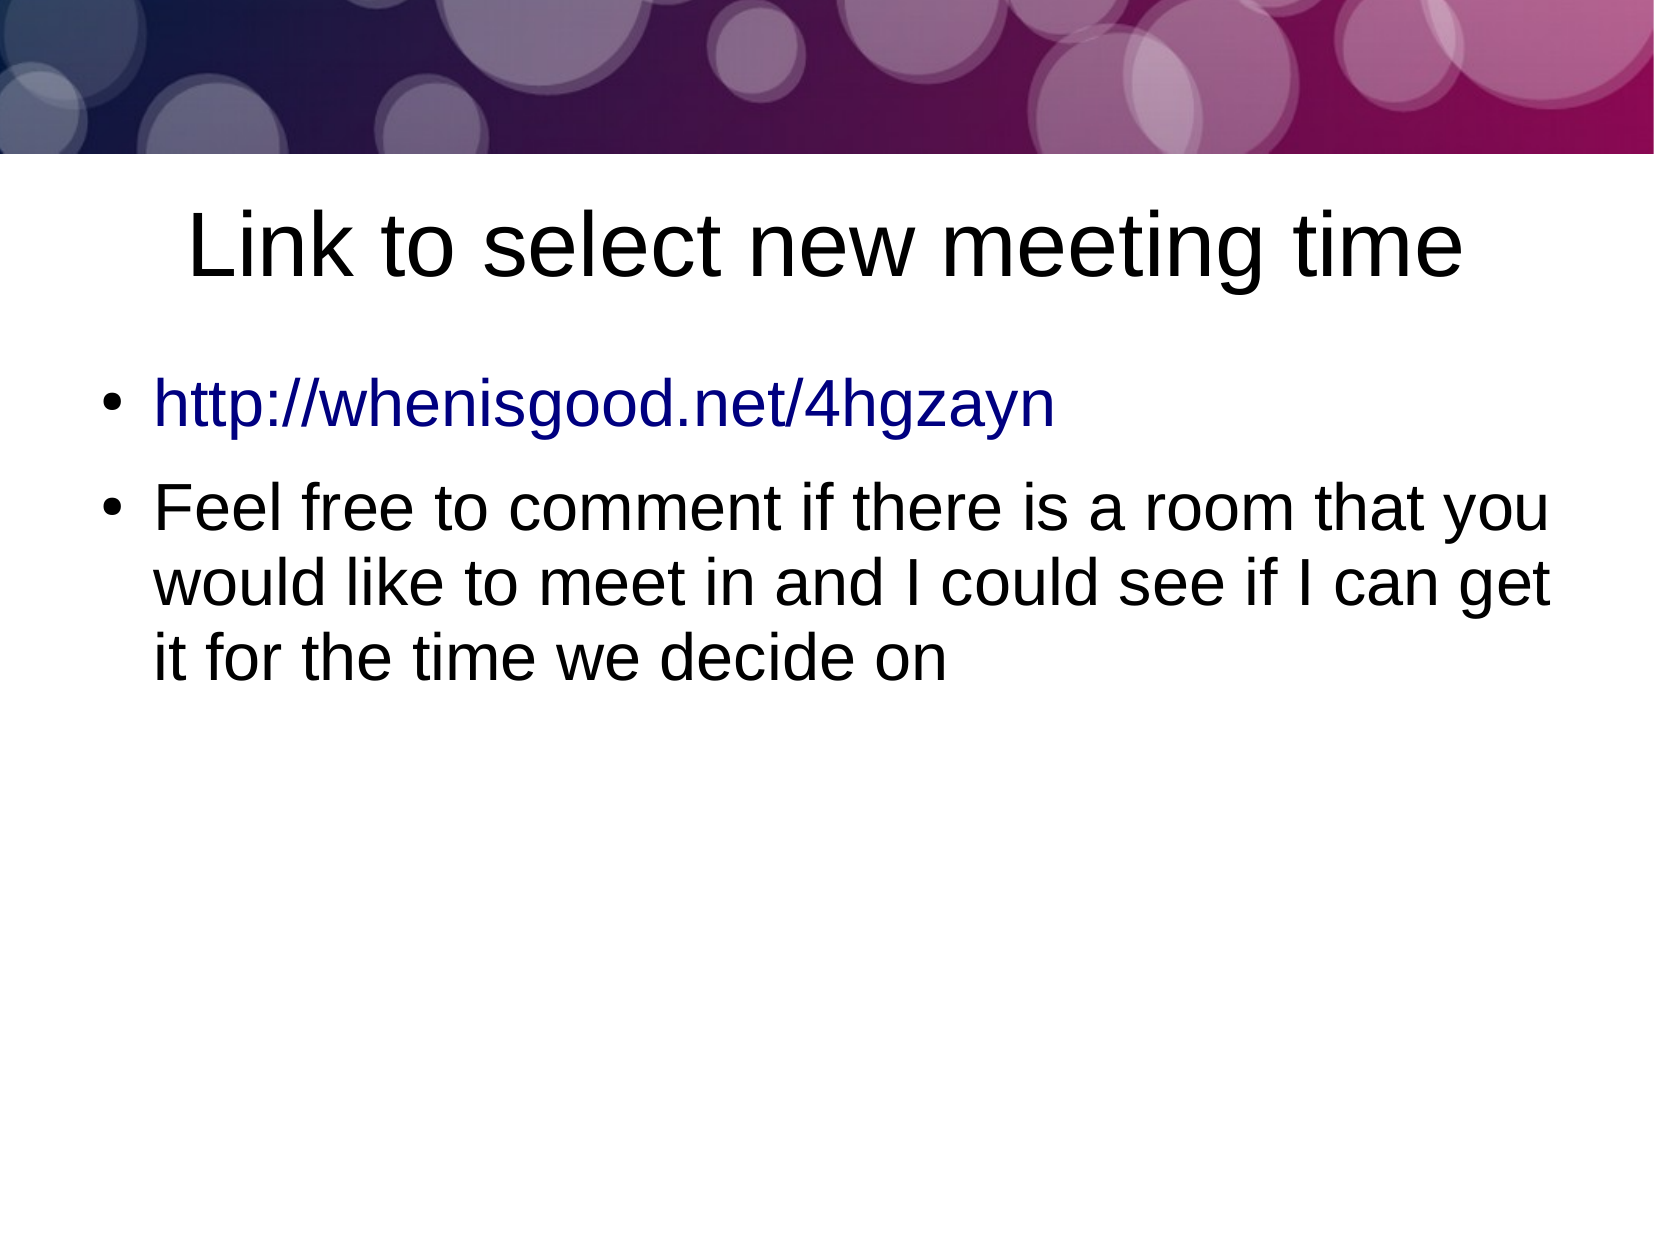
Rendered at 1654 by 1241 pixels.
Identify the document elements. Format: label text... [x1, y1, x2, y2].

title Link to select new meeting time [82, 159, 1571, 331]
picture [0, 0, 1654, 154]
list http://whenisgood.net/4hgzayn Feel free to comment if there is a room that you would like to meet in and I could see if I can get it for the time we decide on [82, 366, 1571, 1087]
